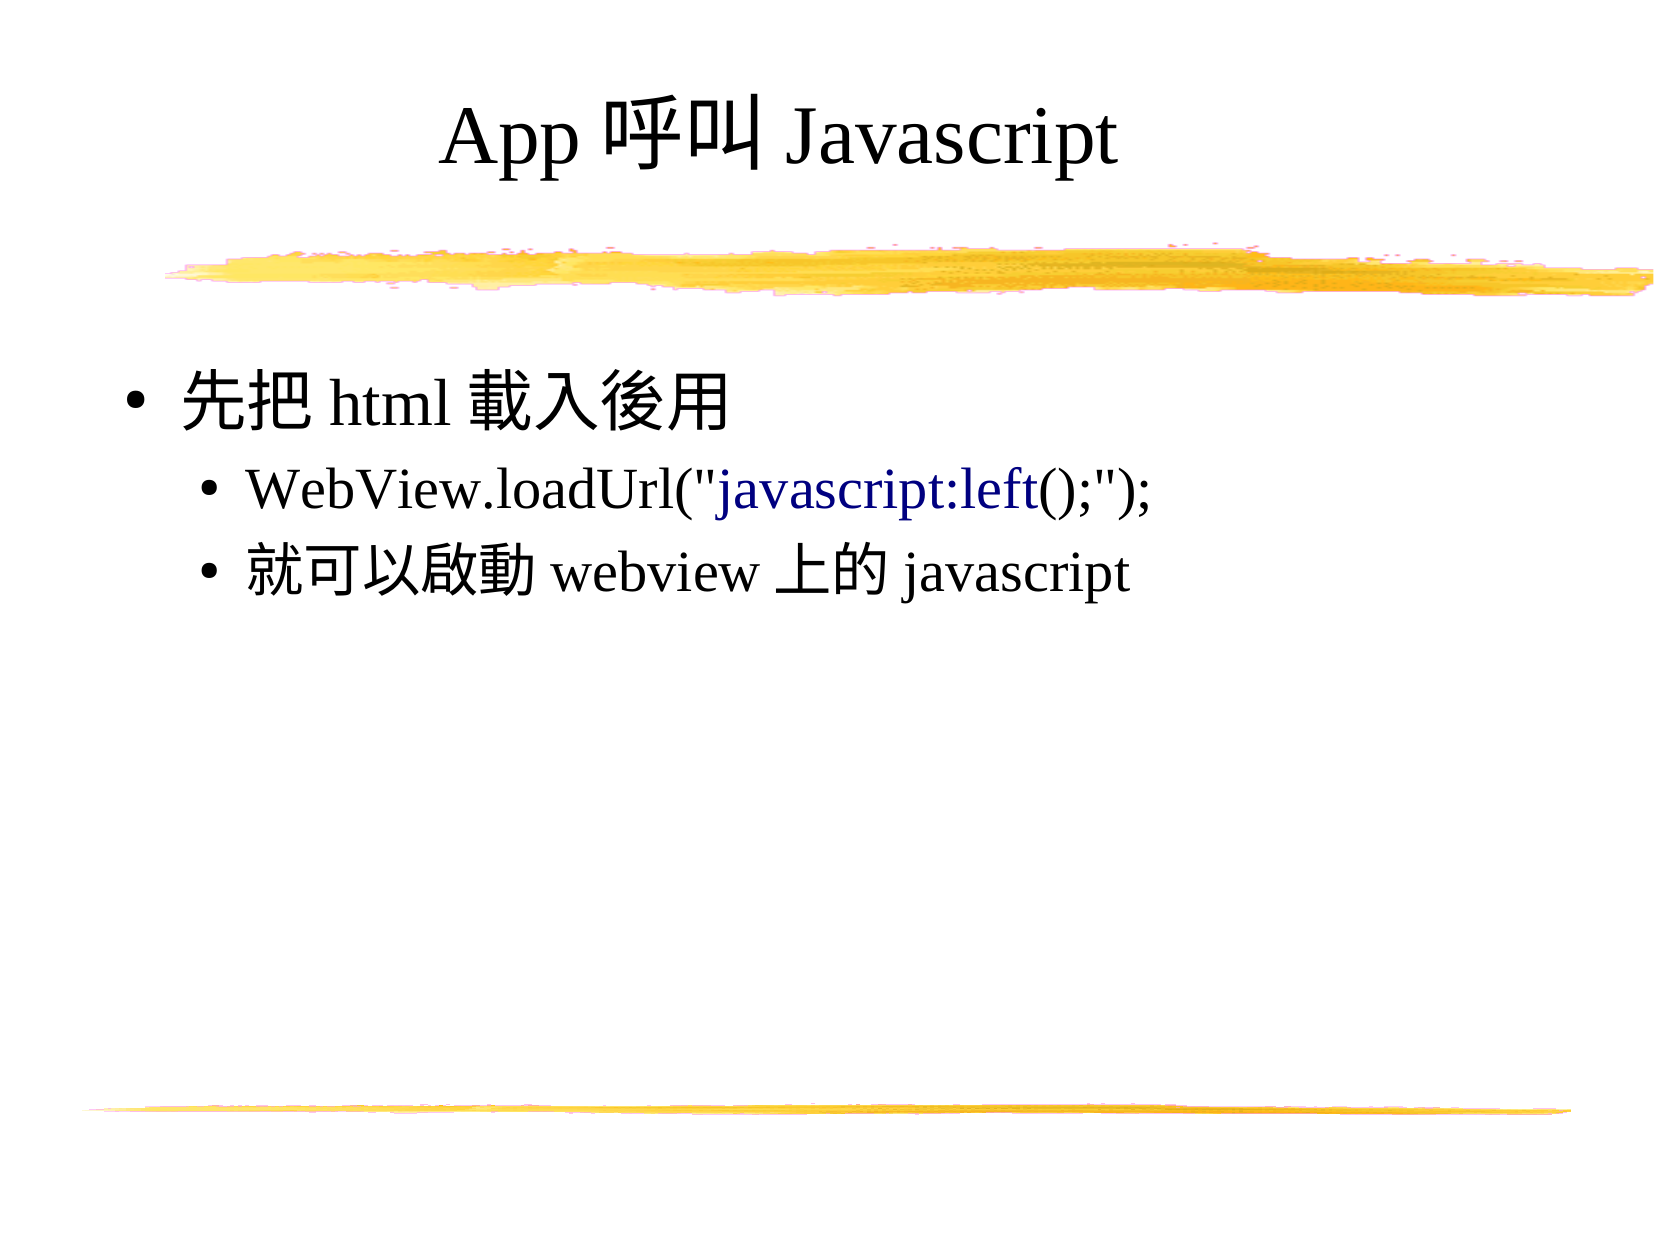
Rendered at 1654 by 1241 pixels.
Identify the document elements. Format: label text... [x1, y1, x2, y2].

list 先把html載入後用 WebView.loadUrl("javascript:left();"); 就可以啟動webview上的javascript [124, 358, 1530, 1103]
picture [165, 237, 1654, 308]
title App呼叫Javascript [76, 28, 1482, 235]
picture [82, 1102, 1571, 1117]
